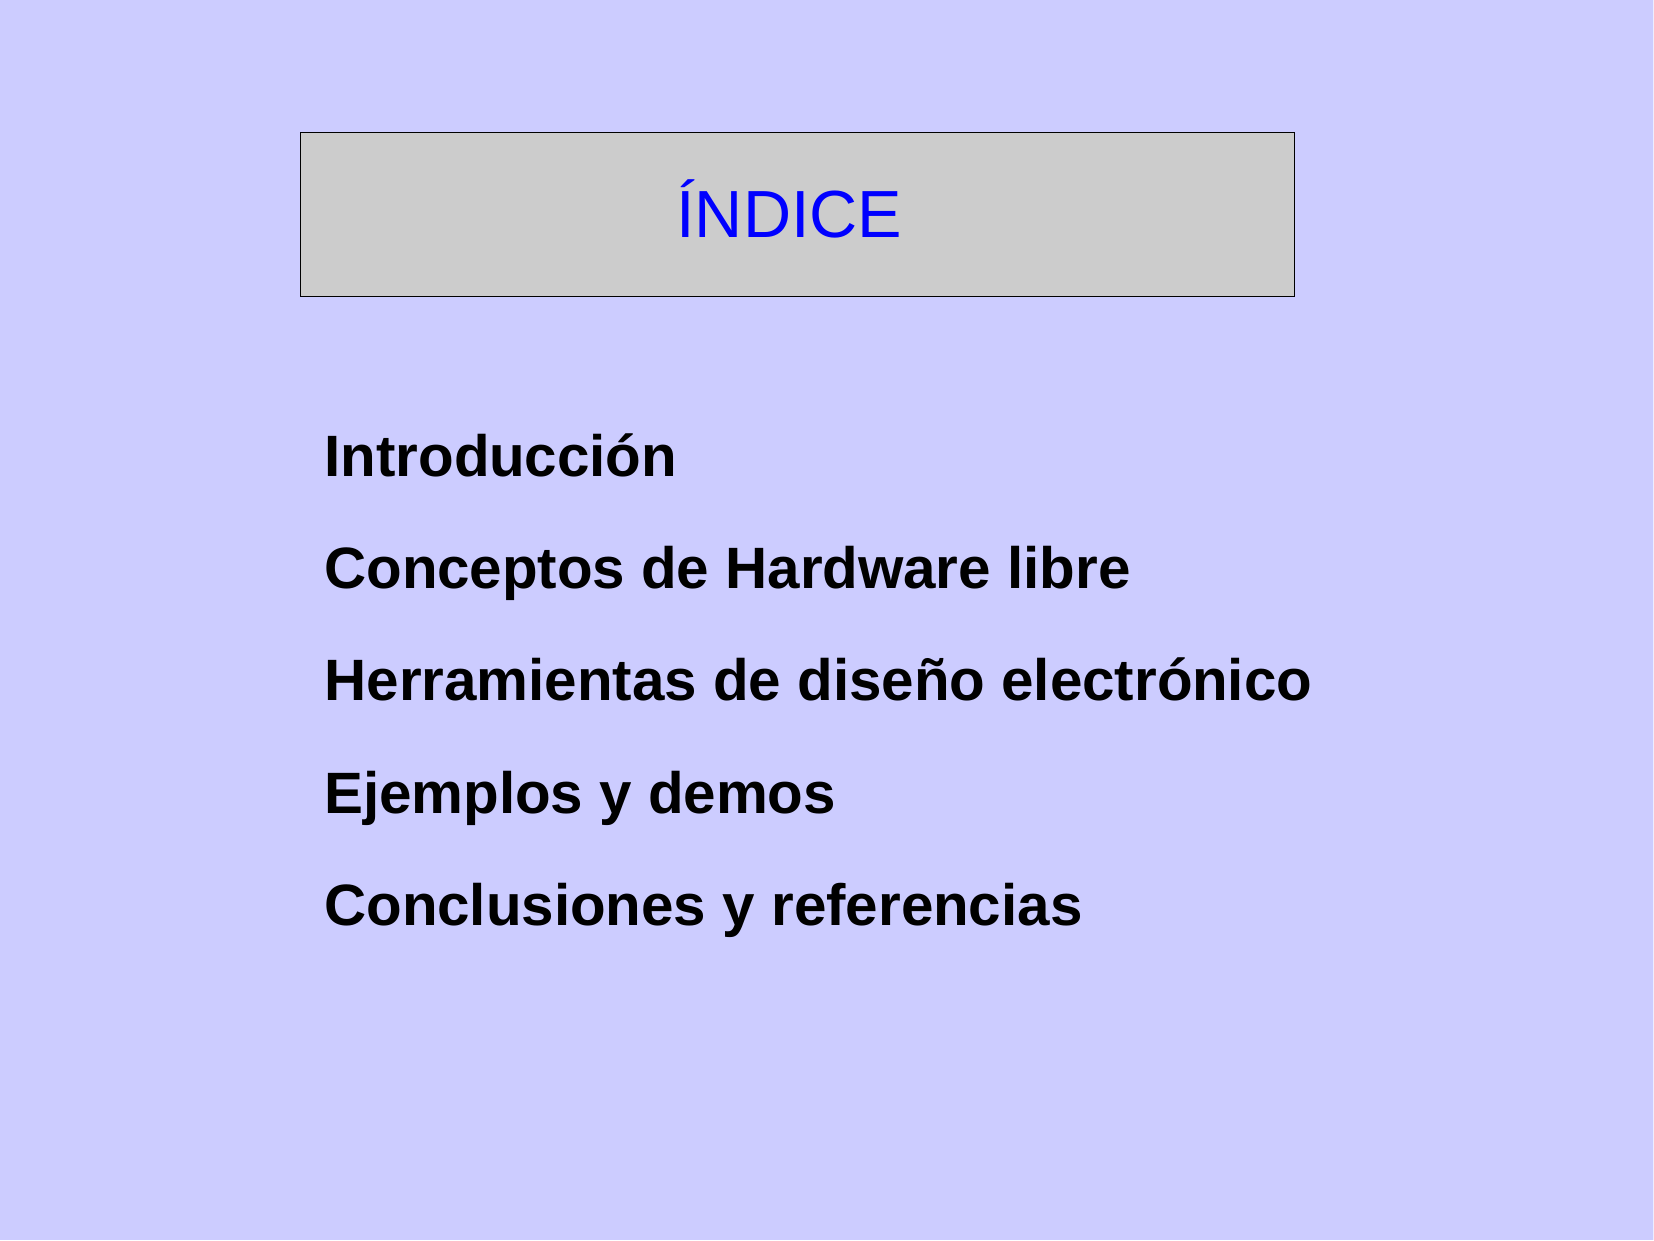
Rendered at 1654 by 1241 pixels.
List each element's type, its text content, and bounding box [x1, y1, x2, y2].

text_box [300, 132, 1295, 297]
text_box Introducción Conceptos de Hardware libre Herramientas de diseño electrónico Ejemplos y demos Conclusiones y referencias [308, 423, 1400, 962]
text_box ÍNDICE [676, 177, 905, 253]
